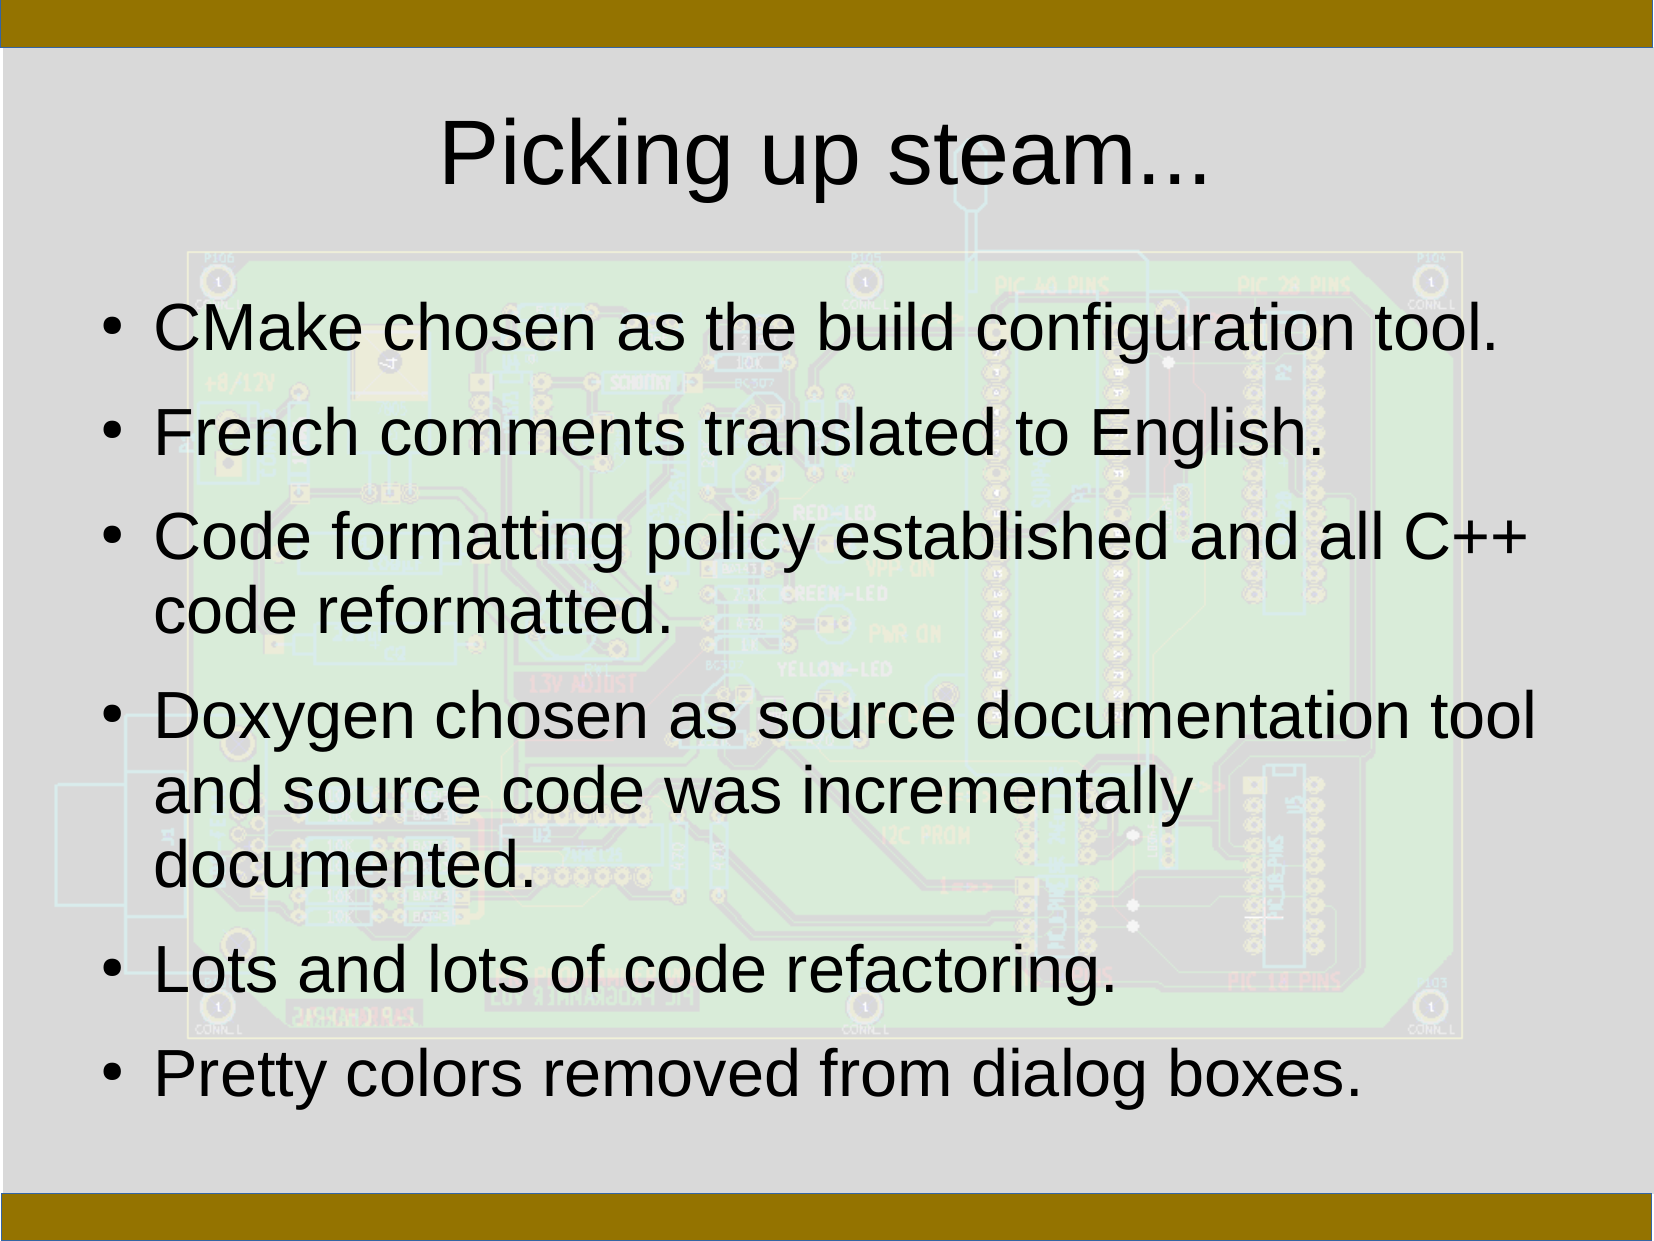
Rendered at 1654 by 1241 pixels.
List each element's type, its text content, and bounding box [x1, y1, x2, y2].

title Picking up steam... [82, 49, 1571, 257]
list CMake chosen as the build configuration tool. French comments translated to English. Code formatting policy established and all C++ code reformatted. Doxygen chosen as source documentation tool and source code was incrementally documented. Lots and lots of code refactoring. Pretty colors removed from dialog boxes. [82, 290, 1571, 1126]
picture [3, 47, 1654, 1194]
text_box [1, 1193, 1652, 1241]
text_box [0, 0, 1653, 48]
